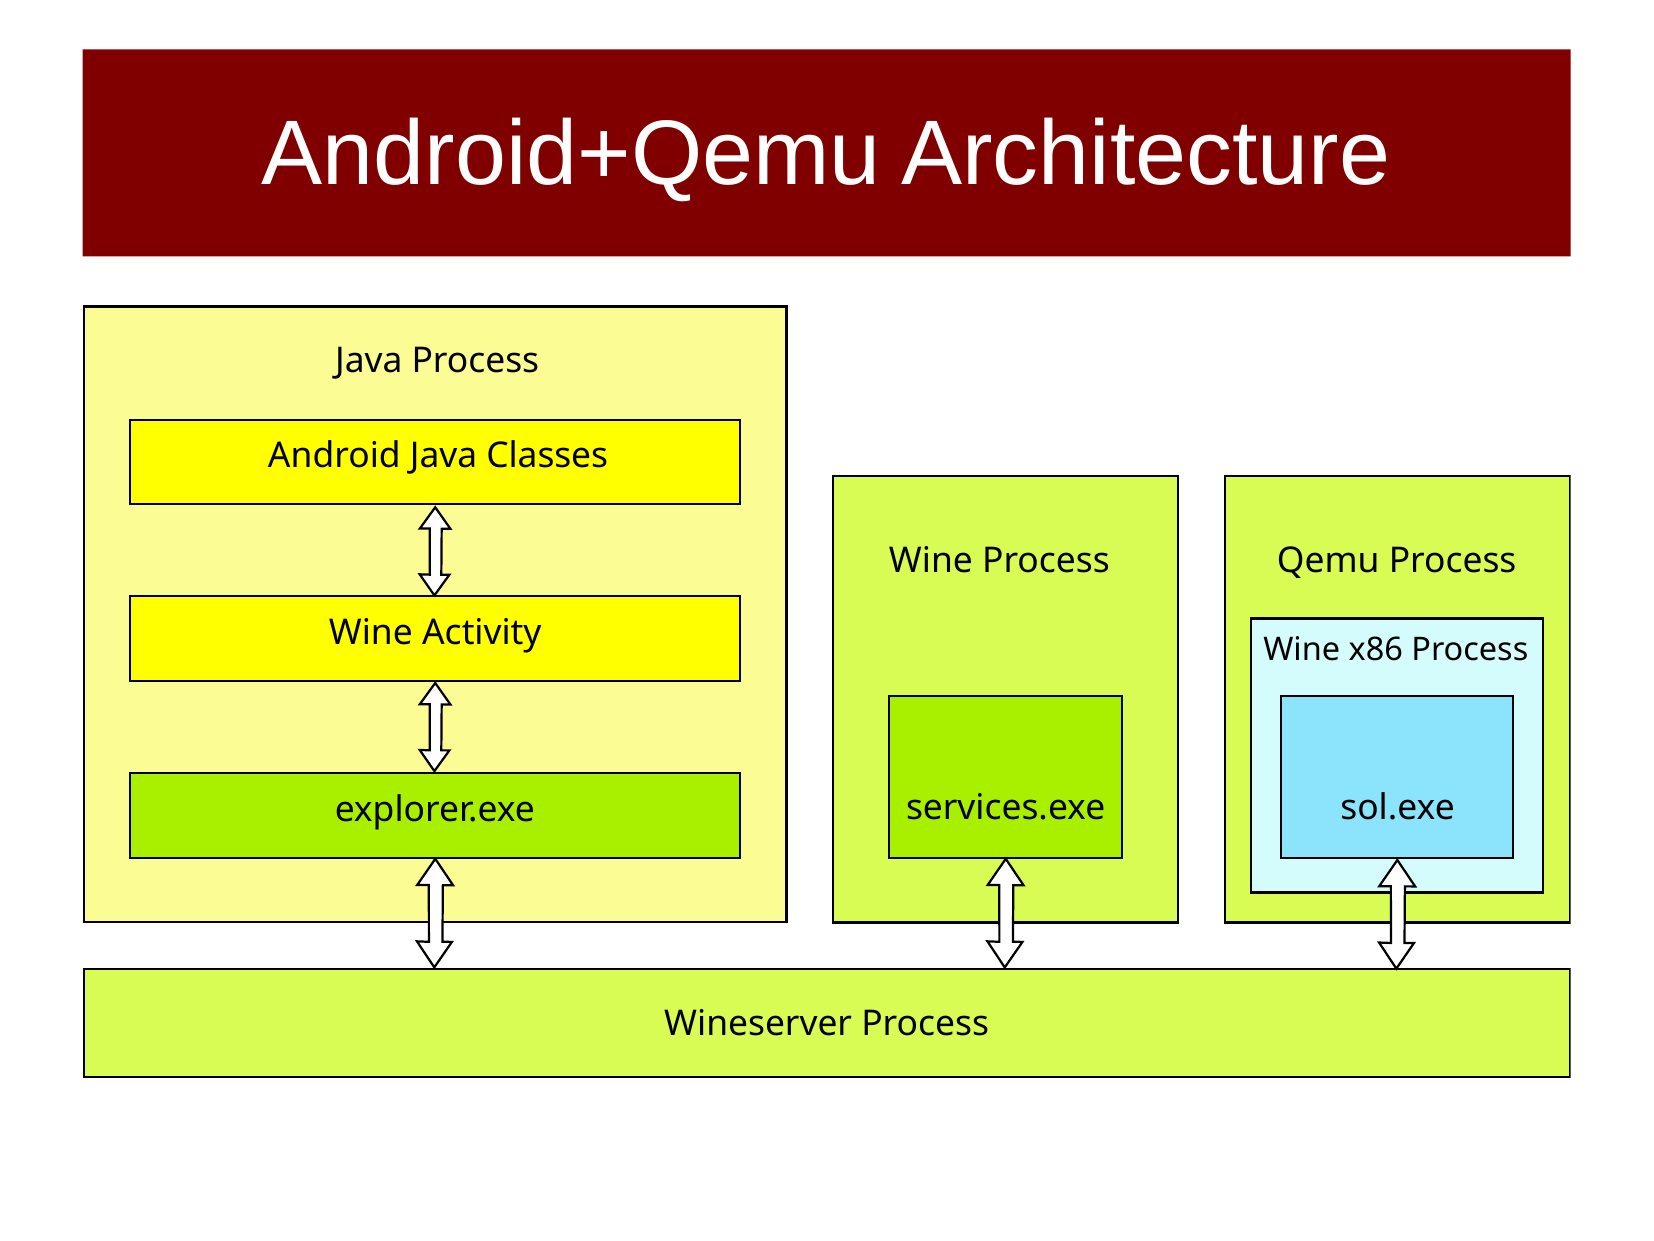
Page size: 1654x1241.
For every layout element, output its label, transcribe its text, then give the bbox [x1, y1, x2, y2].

picture [82, 305, 1571, 1079]
title Android+Qemu Architecture [82, 49, 1571, 257]
